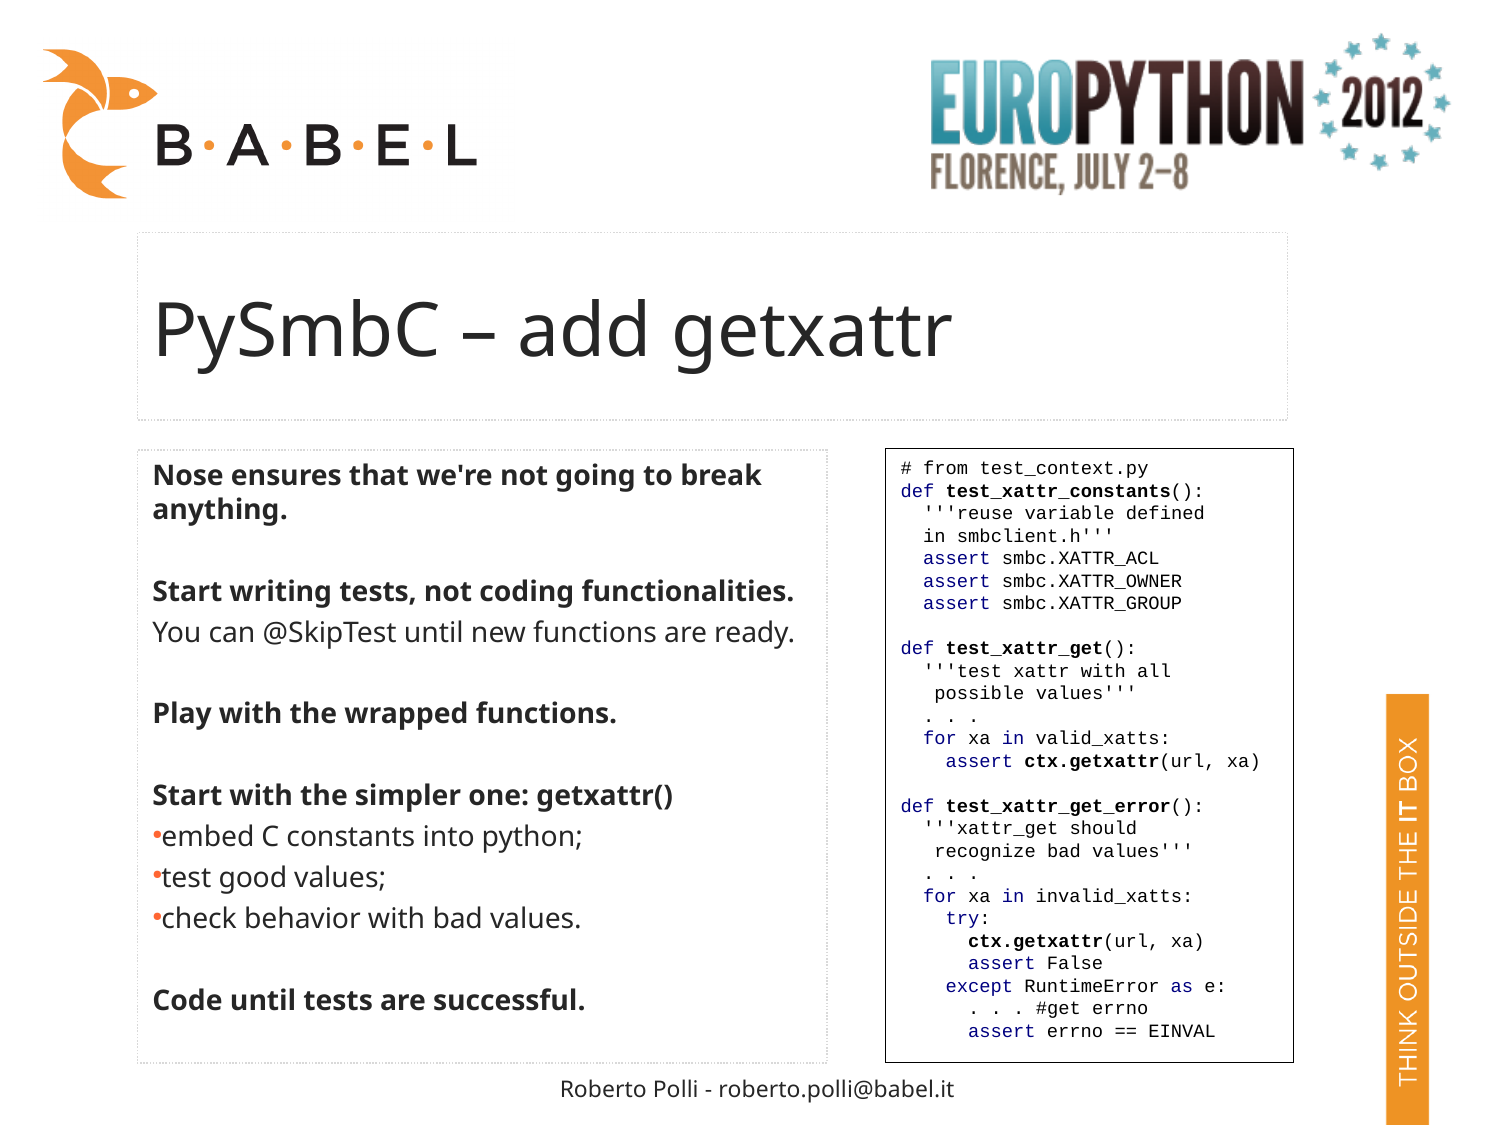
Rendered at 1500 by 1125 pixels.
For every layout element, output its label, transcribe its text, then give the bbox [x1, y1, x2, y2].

picture [931, 29, 1463, 207]
picture [37, 37, 515, 222]
picture [1379, 687, 1434, 1125]
title PySmbC – add getxattr [137, 232, 1288, 421]
list Nose ensures that we're not going to break anything. Start writing tests, not coding functionalities. You can @SkipTest until new functions are ready. Play with the wrapped functions. Start with the simpler one: getxattr() embed C constants into python; test good values; check behavior with bad values. Code until tests are successful. [137, 450, 827, 1063]
text_box # from test_context.py def test_xattr_constants(): '''reuse variable defined in smbclient.h''' assert smbc.XATTR_ACL assert smbc.XATTR_OWNER assert smbc.XATTR_GROUP def test_xattr_get(): '''test xattr with all possible values''' . . . for xa in valid_xatts: assert ctx.getxattr(url, xa) def test_xattr_get_error(): '''xattr_get should recognize bad values''' . . . for xa in invalid_xatts: try: ctx.getxattr(url, xa) assert False except RuntimeError as e: . . . #get errno assert errno == EINVAL [885, 448, 1294, 1063]
